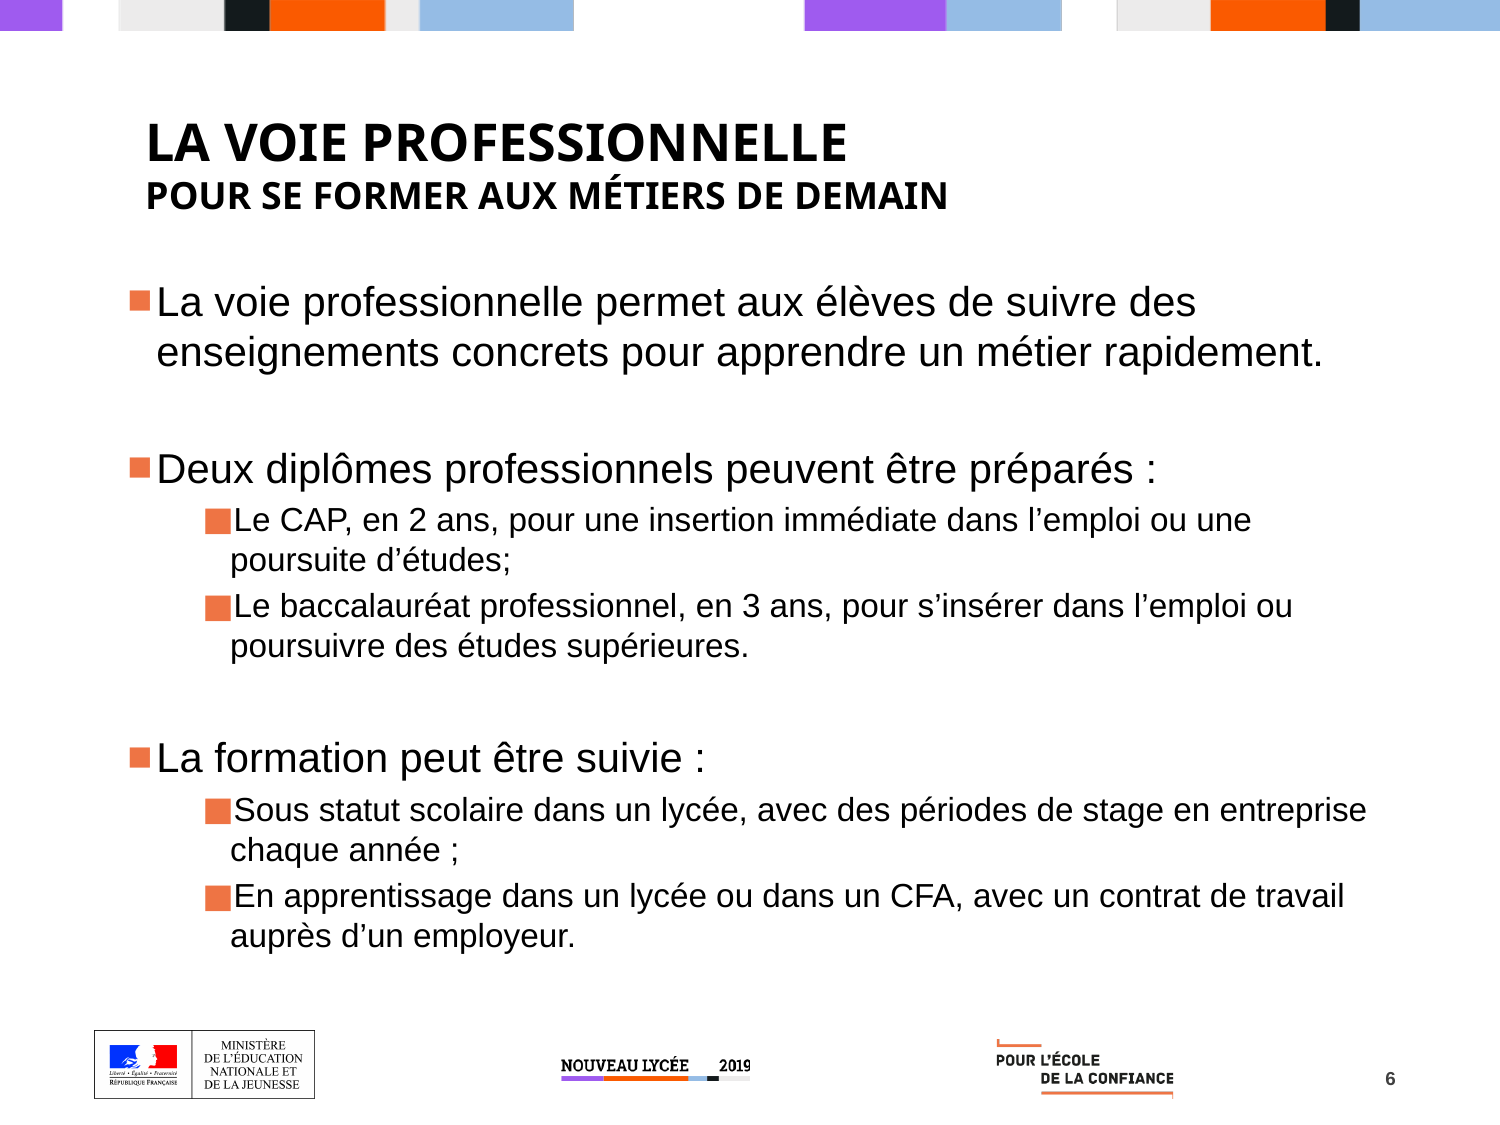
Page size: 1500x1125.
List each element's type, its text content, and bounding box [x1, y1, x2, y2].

list La voie professionnelle permet aux élèves de suivre des enseignements concrets pour apprendre un métier rapidement. Deux diplômes professionnels peuvent être préparés : Le CAP, en 2 ans, pour une insertion immédiate dans l’emploi ou une poursuite d’études; Le baccalauréat professionnel, en 3 ans, pour s’insérer dans l’emploi ou poursuivre des études supérieures. La formation peut être suivie : Sous statut scolaire dans un lycée, avec des périodes de stage en entreprise chaque année ; En apprentissage dans un lycée ou dans un CFA, avec un contrat de travail auprès d’un employeur. [112, 267, 1414, 964]
title la voie professionnelle pour se former aux métiers de demain [130, 58, 1424, 269]
slide_number <numéro> [1337, 1048, 1411, 1109]
picture [94, 1030, 315, 1099]
